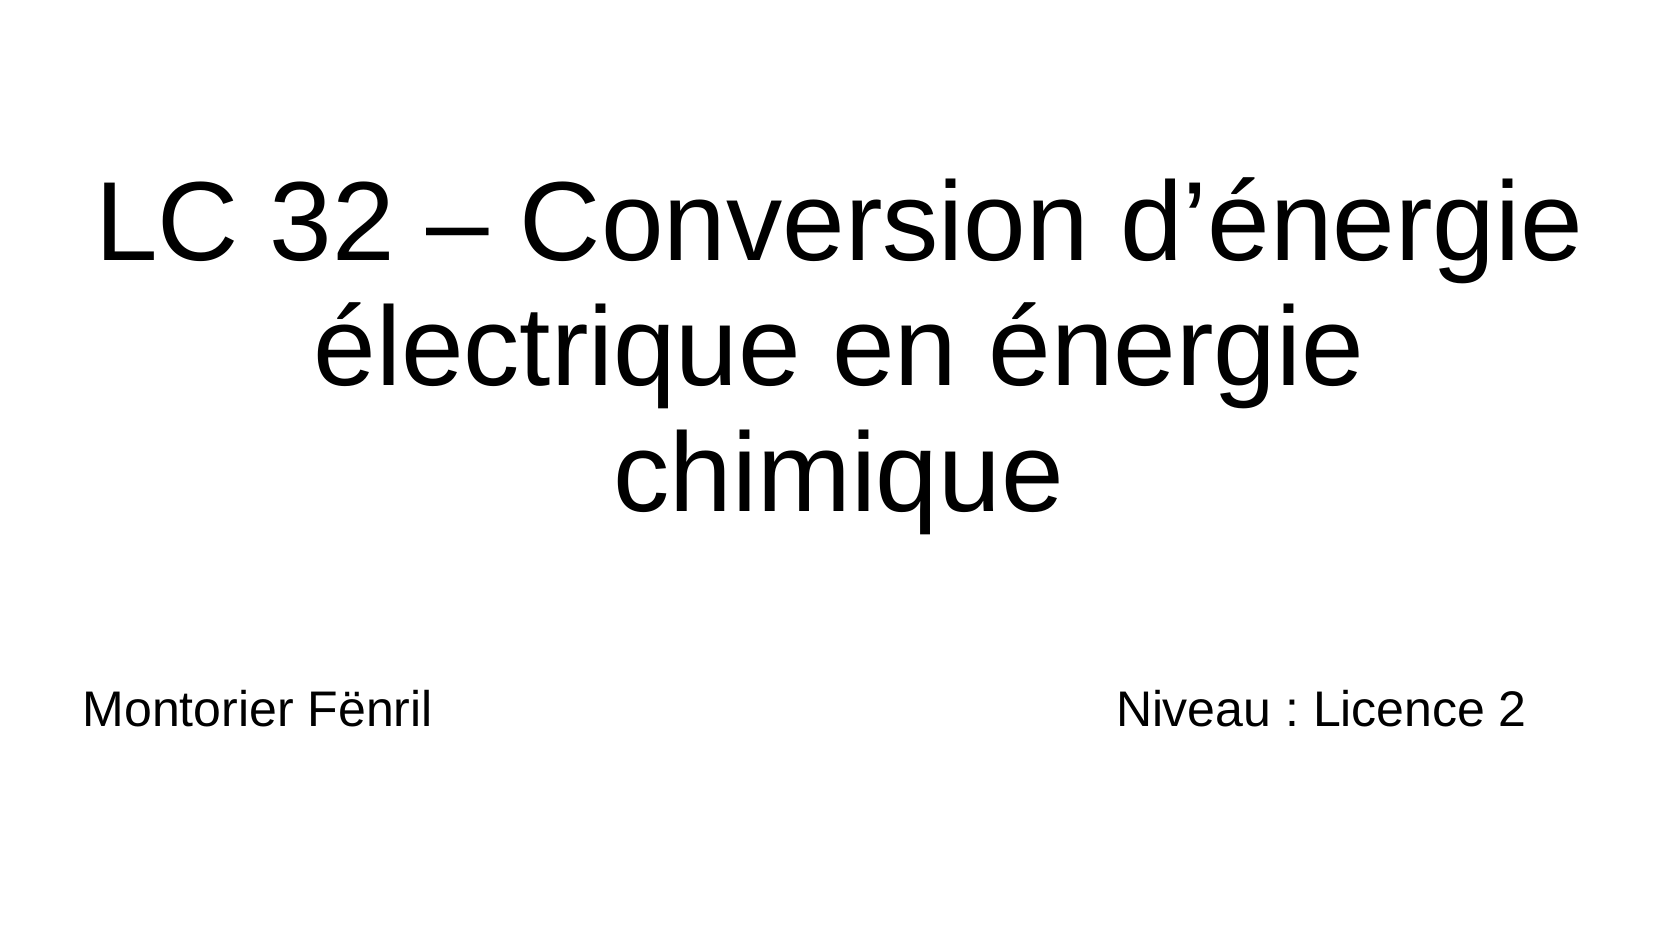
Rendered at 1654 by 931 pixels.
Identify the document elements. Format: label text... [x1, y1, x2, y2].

subtitle Montorier Fënril Niveau : Licence 2 [82, 661, 1571, 758]
title LC 32 – Conversion d’énergie électrique en énergie chimique [94, 136, 1583, 557]
